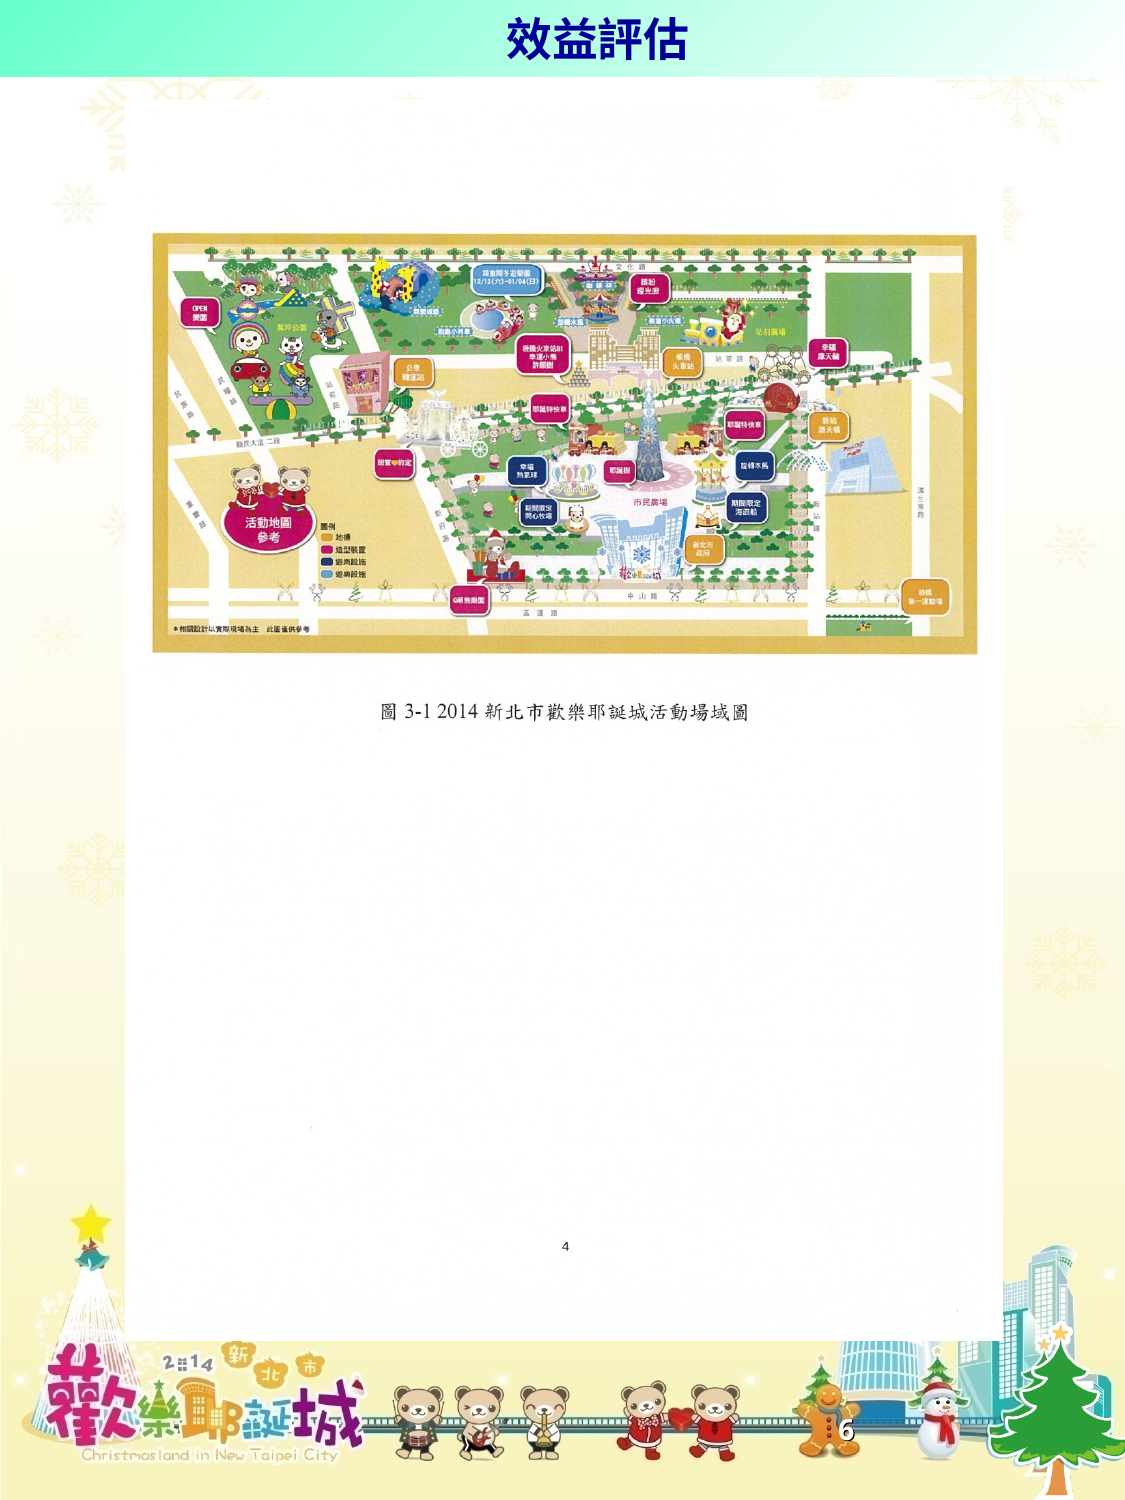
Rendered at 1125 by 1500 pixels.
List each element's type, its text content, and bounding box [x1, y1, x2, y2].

text_box 6 [822, 1390, 1085, 1471]
title 效益評估 [196, 0, 1000, 76]
picture [125, 100, 1003, 1341]
